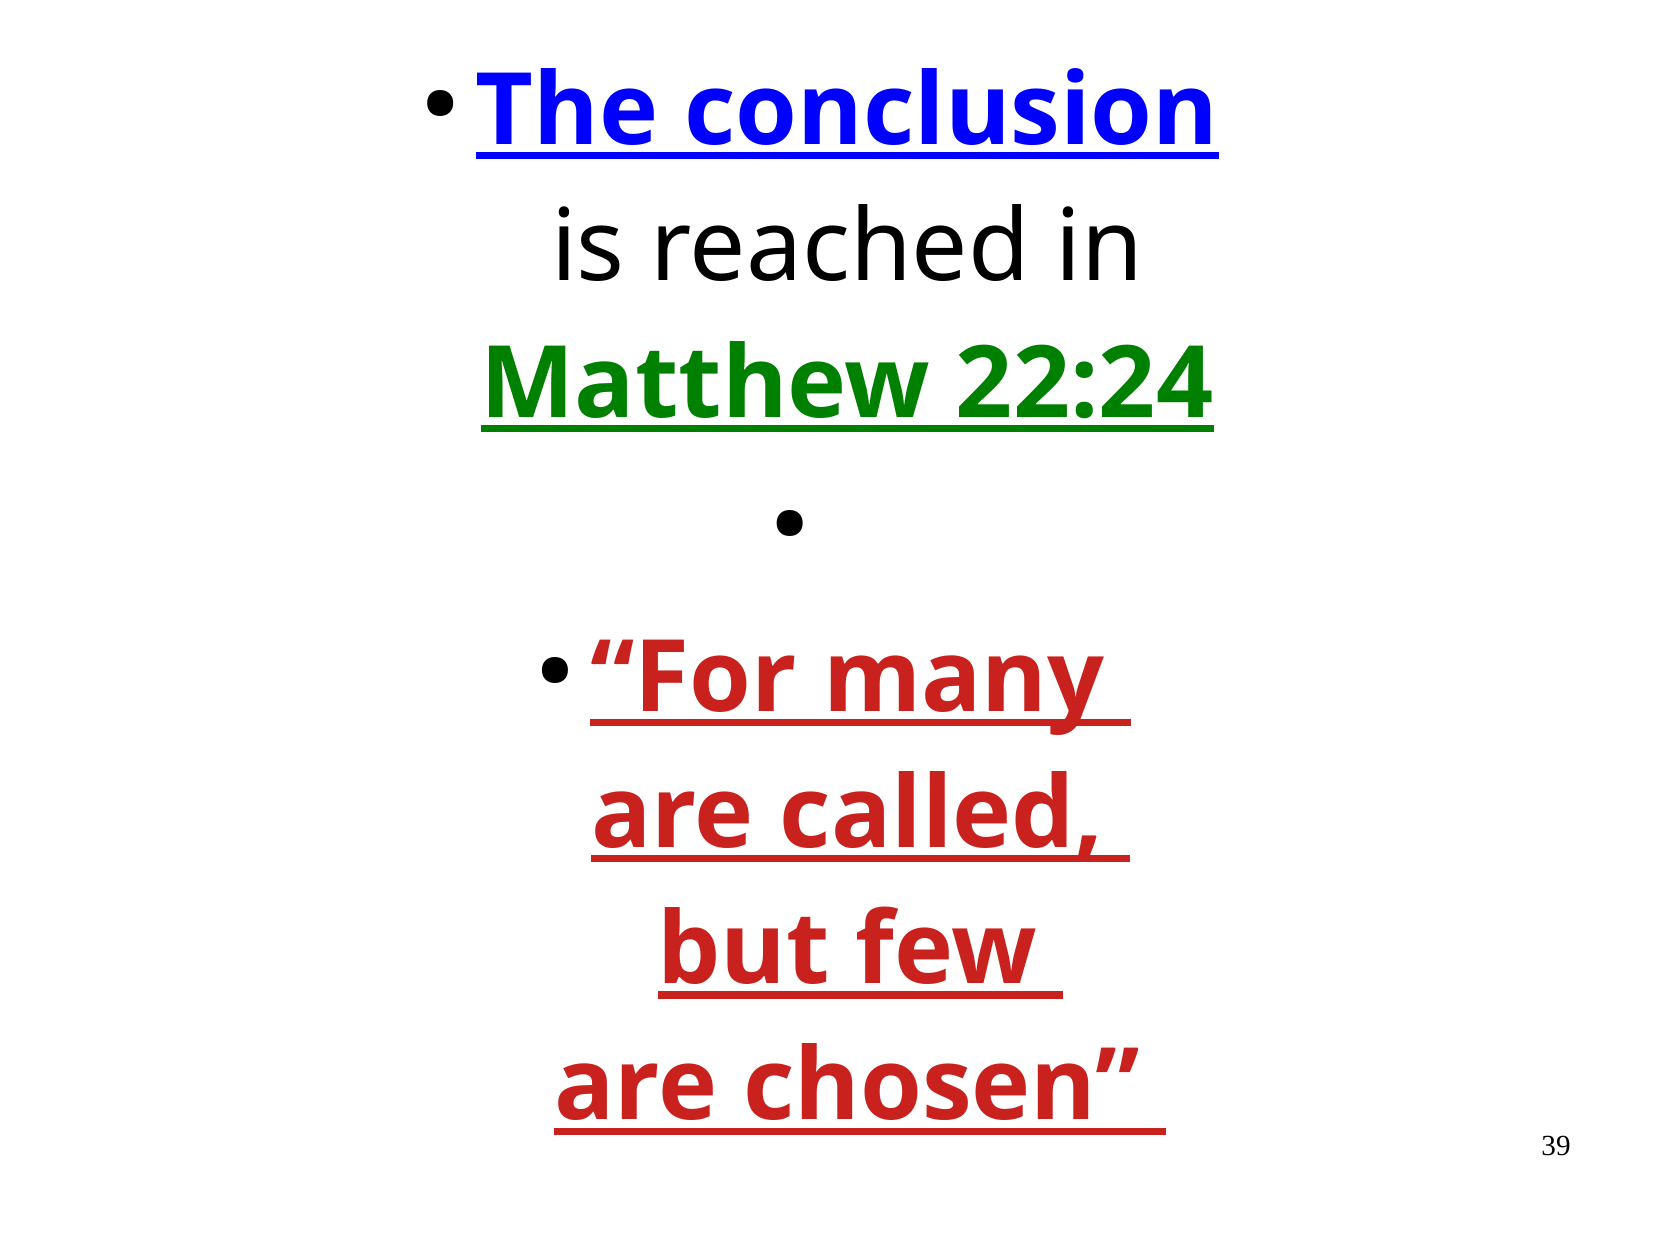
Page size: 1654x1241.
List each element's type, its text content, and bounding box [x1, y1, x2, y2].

list The conclusion is reached in Matthew 22:24 “For many are called, but few are chosen” [37, 37, 1613, 1201]
